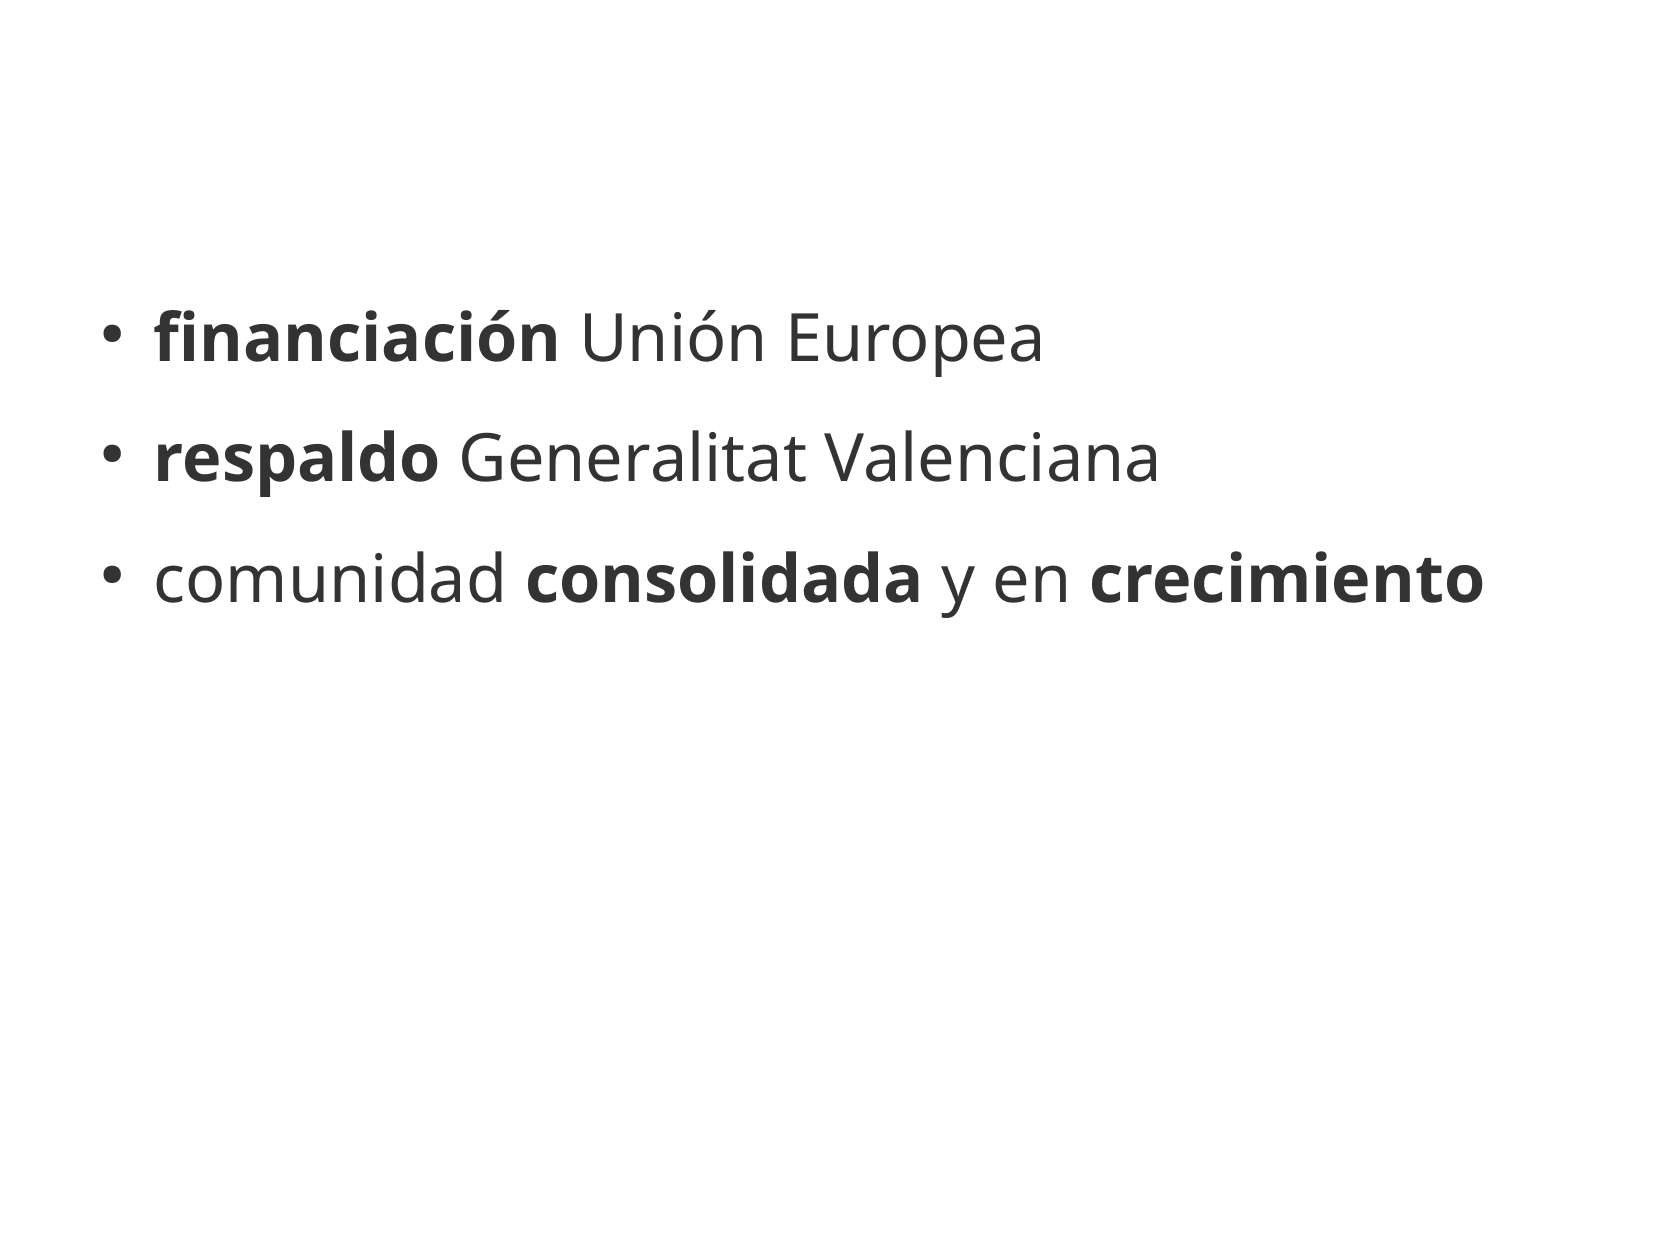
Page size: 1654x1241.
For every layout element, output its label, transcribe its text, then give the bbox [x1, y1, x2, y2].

list financiación Unión Europea respaldo Generalitat Valenciana comunidad consolidada y en crecimiento [82, 290, 1571, 1109]
